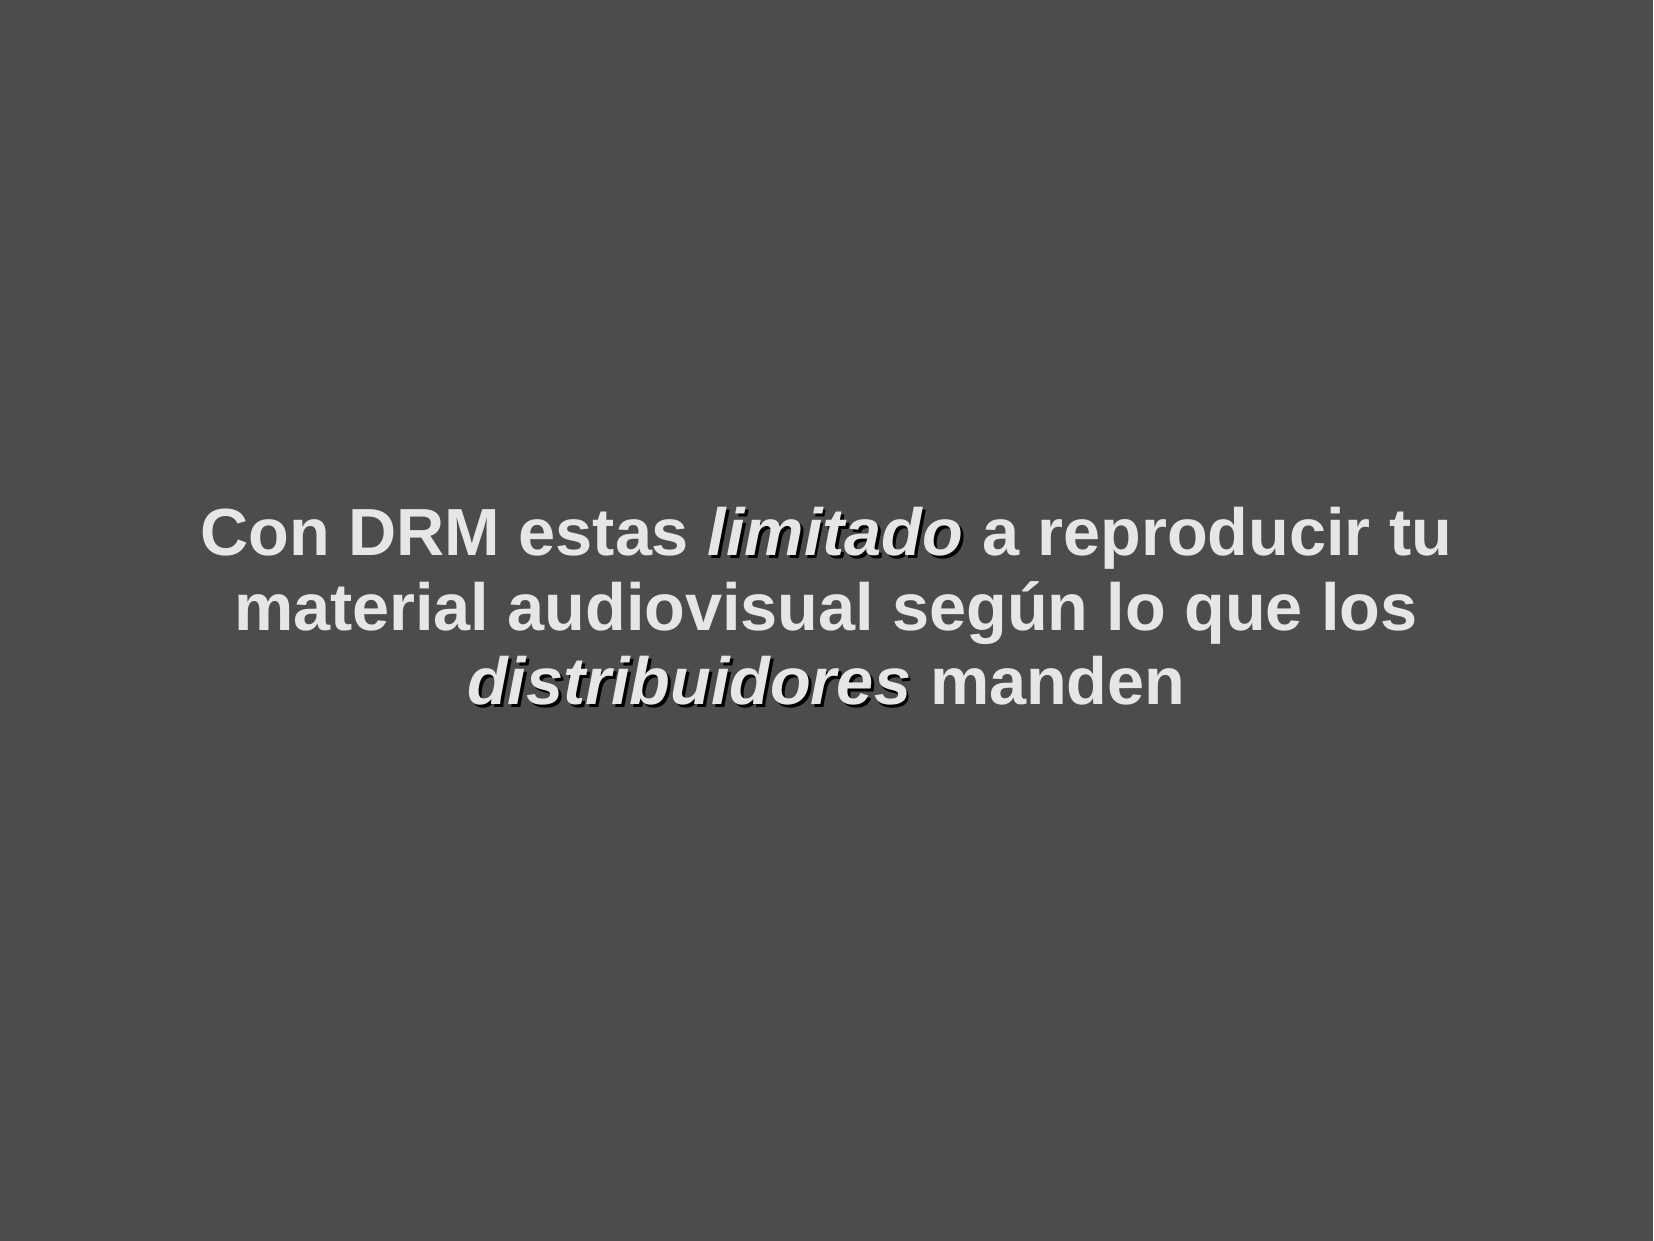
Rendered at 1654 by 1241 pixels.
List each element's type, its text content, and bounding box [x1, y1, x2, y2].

subtitle Con DRM estas limitado a reproducir tu material audiovisual según lo que los distribuidores manden [82, 112, 1571, 1102]
